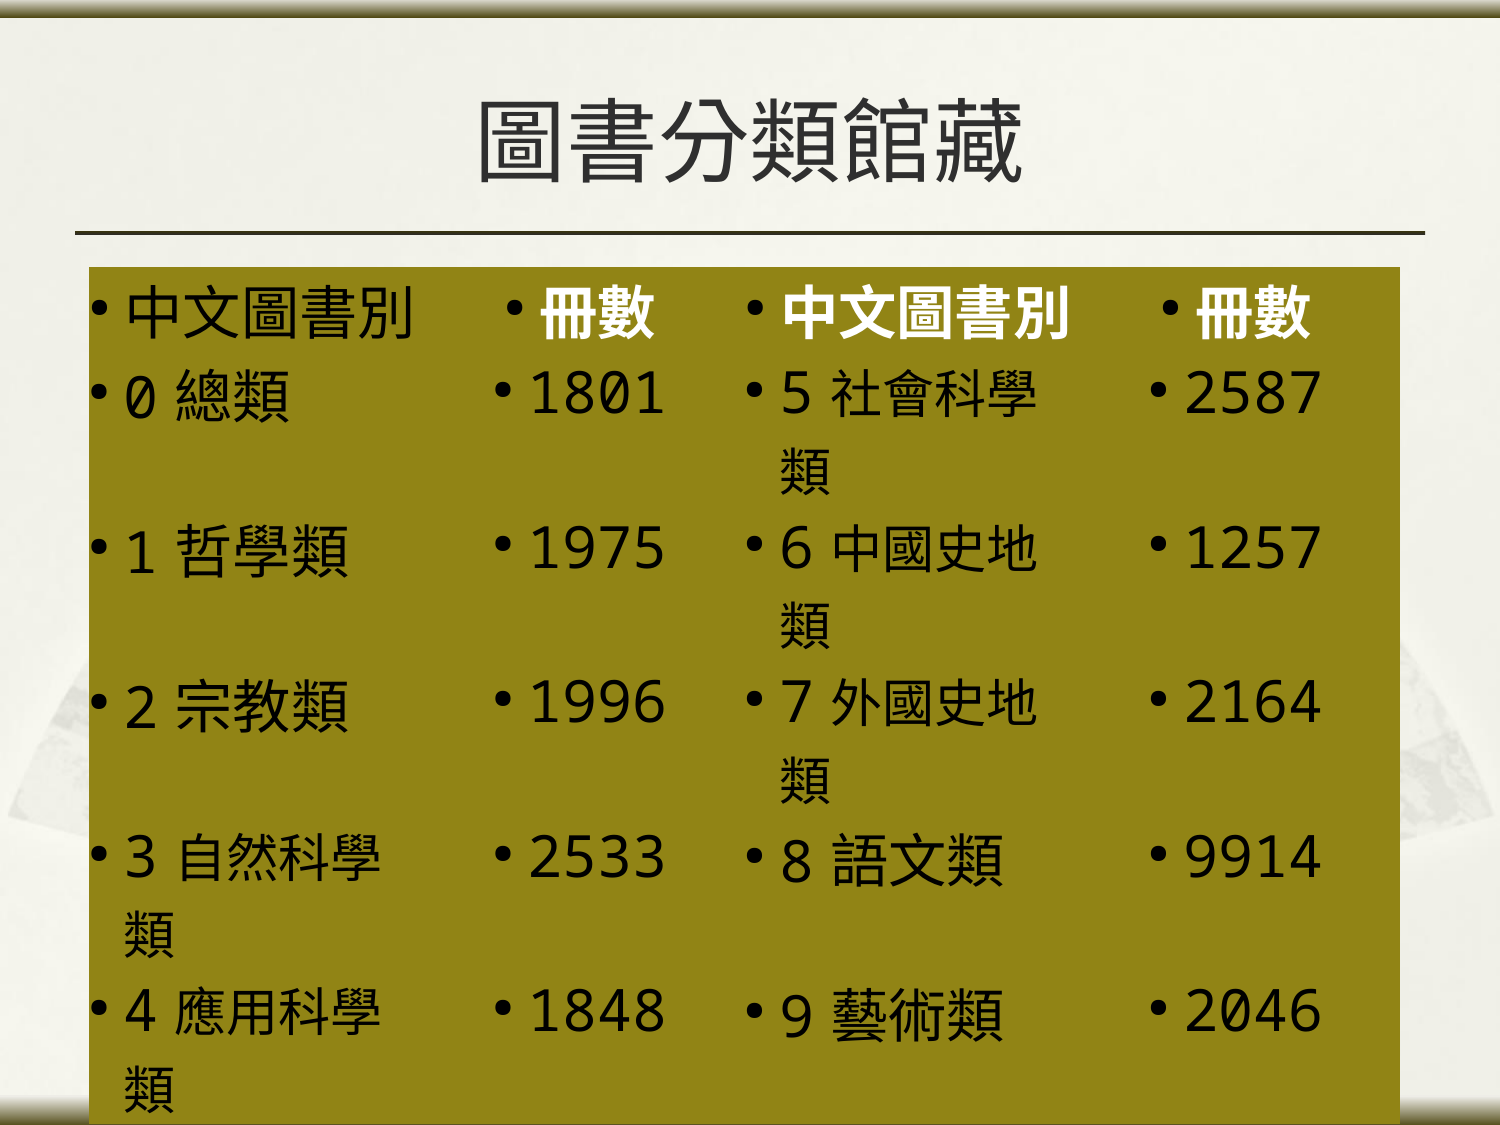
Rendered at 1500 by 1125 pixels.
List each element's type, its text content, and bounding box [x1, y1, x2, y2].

table_cell 5社會科學類 [744, 351, 1072, 506]
table_cell 4應用科學類 [89, 970, 416, 1124]
table_cell 1801 [416, 351, 744, 506]
table_cell 2宗教類 [89, 661, 416, 815]
title 圖書分類館藏 [75, 45, 1426, 233]
table_cell 1996 [416, 661, 744, 815]
table_header 中文圖書別 [89, 267, 416, 351]
table_cell 9藝術類 [744, 970, 1072, 1124]
table_cell 2587 [1072, 351, 1400, 506]
table_header 中文圖書別 [744, 267, 1072, 351]
table_cell 1哲學類 [89, 506, 416, 661]
table_cell 2046 [1072, 970, 1400, 1124]
table_cell 1848 [416, 970, 744, 1124]
table_cell 2164 [1072, 661, 1400, 815]
table_cell 3自然科學類 [89, 815, 416, 970]
table_cell 0總類 [89, 351, 416, 506]
table_cell 1975 [416, 506, 744, 661]
table_cell 2533 [416, 815, 744, 970]
table_header 冊數 [1072, 267, 1400, 351]
table_cell 9914 [1072, 815, 1400, 970]
table_header 冊數 [416, 267, 744, 351]
table_cell 8語文類 [744, 815, 1072, 970]
table_cell 1257 [1072, 506, 1400, 661]
table_cell 7外國史地類 [744, 661, 1072, 815]
table_cell 6中國史地類 [744, 506, 1072, 661]
